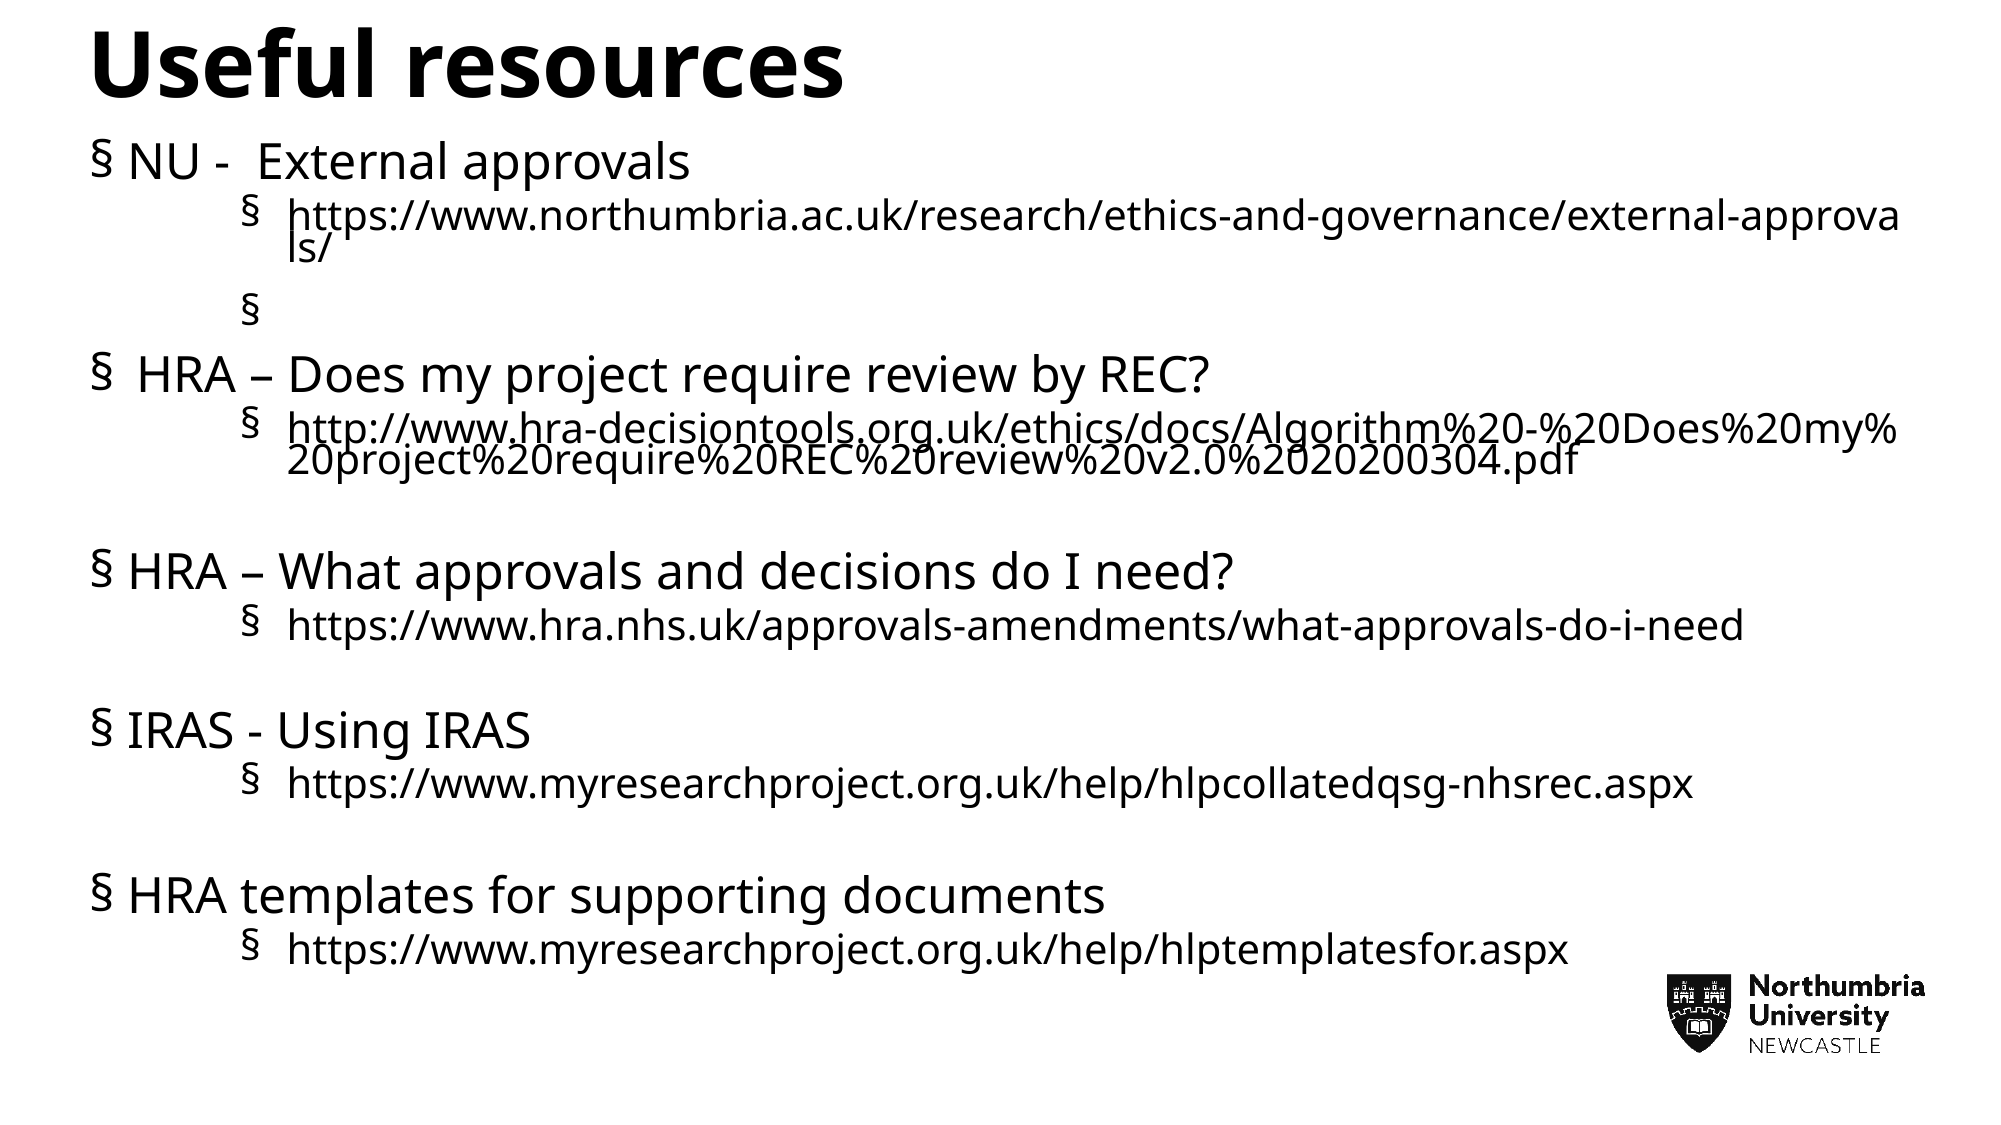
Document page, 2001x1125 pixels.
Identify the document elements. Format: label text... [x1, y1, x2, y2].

list NU - External approvals https://www.northumbria.ac.uk/research/ethics-and-governance/external-approvals/ HRA – Does my project require review by REC? http://www.hra-decisiontools.org.uk/ethics/docs/Algorithm%20-%20Does%20my%20project%20require%20REC%20review%20v2.0%2020200304.pdf HRA – What approvals and decisions do I need? https://www.hra.nhs.uk/approvals-amendments/what-approvals-do-i-need IRAS - Using IRAS https://www.myresearchproject.org.uk/help/hlpcollatedqsg-nhsrec.aspx HRA templates for supporting documents https://www.myresearchproject.org.uk/help/hlptemplatesfor.aspx [74, 162, 1923, 948]
title Useful resources [72, 0, 1923, 162]
